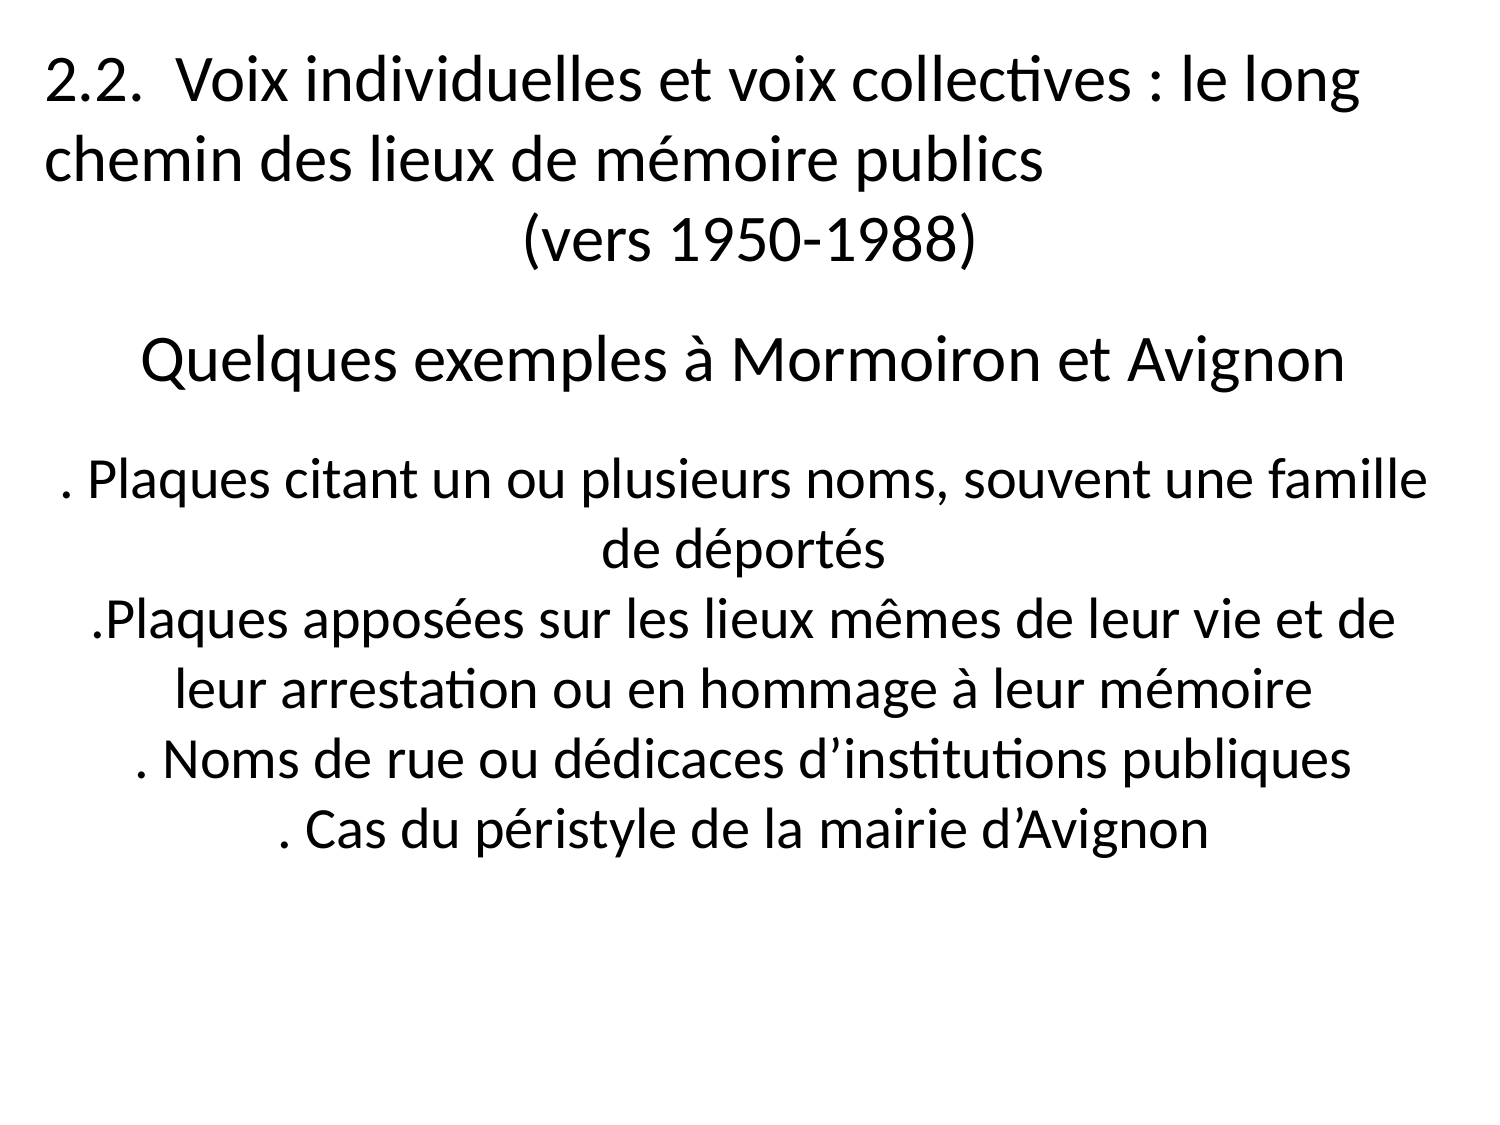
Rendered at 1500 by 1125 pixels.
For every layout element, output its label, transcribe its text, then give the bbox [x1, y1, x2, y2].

text_box 2.2. Voix individuelles et voix collectives : le long chemin des lieux de mémoire publics (vers 1950-1988) [29, 30, 1471, 279]
text_box Quelques exemples à Mormoiron et Avignon . Plaques citant un ou plusieurs noms, souvent une famille de déportés .Plaques apposées sur les lieux mêmes de leur vie et de leur arrestation ou en hommage à leur mémoire . Noms de rue ou dédicaces d’institutions publiques . Cas du péristyle de la mairie d’Avignon [29, 262, 1459, 1071]
